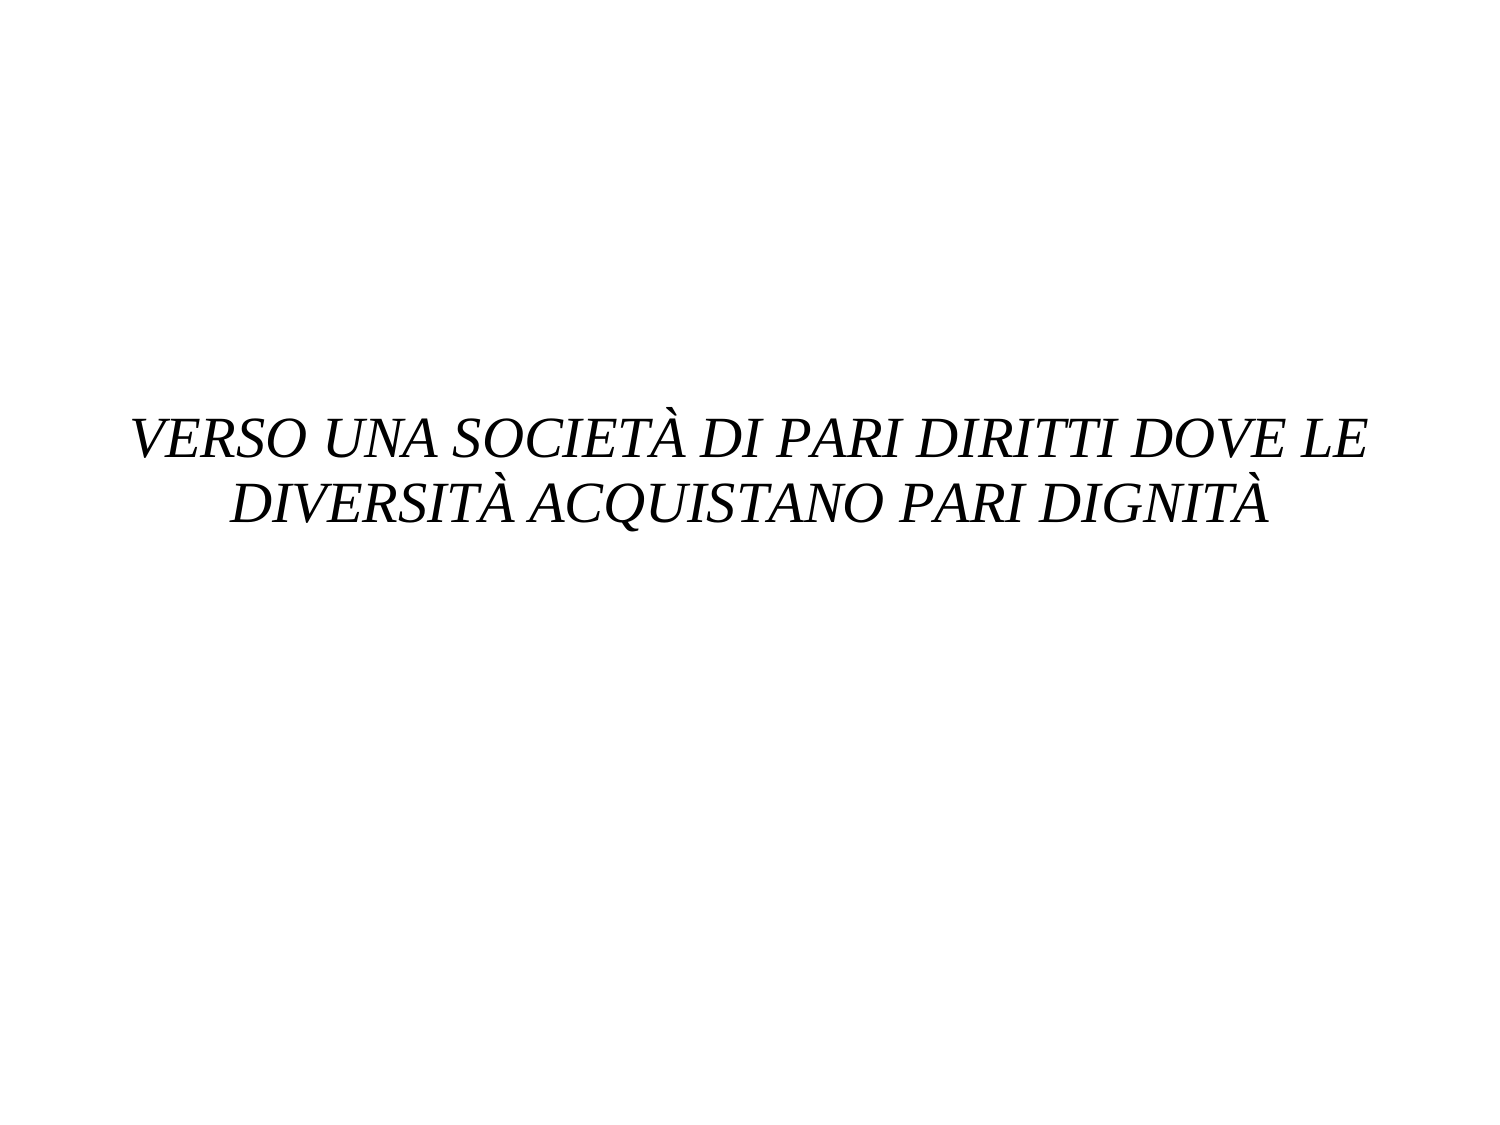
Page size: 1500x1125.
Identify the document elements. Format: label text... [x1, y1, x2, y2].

title VERSO UNA SOCIETÀ DI PARI DIRITTI DOVE LE DIVERSITÀ ACQUISTANO PARI DIGNITÀ [112, 349, 1388, 591]
